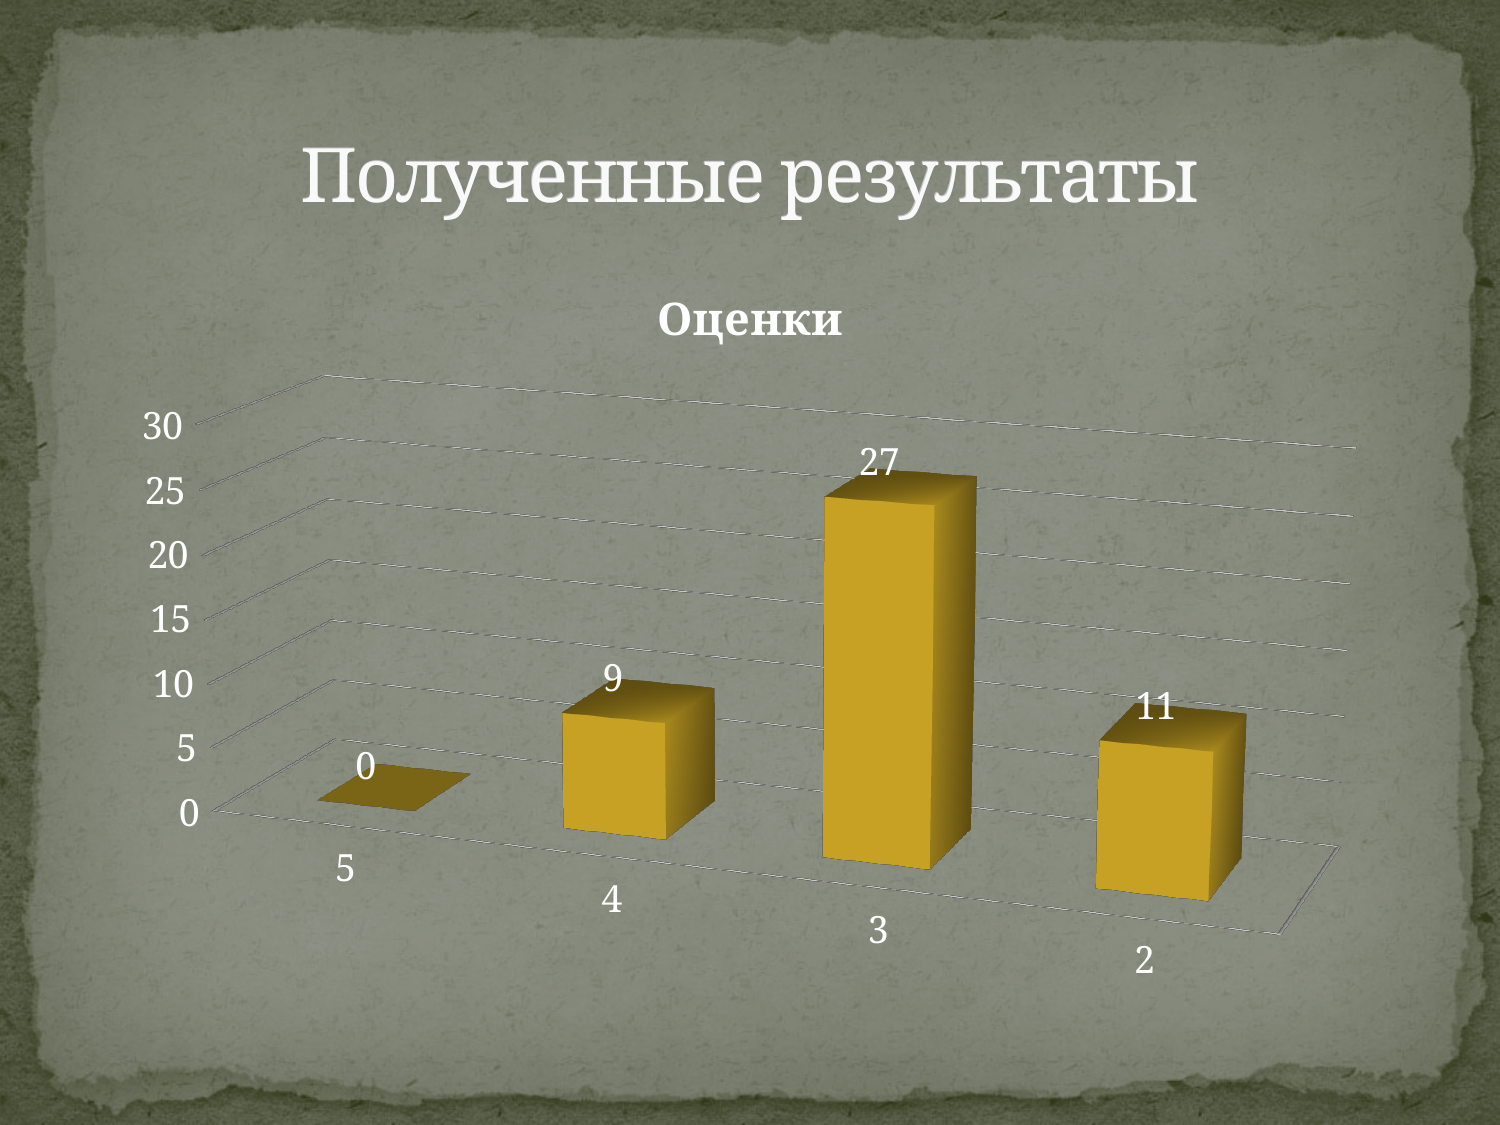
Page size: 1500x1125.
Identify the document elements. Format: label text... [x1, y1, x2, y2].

title Полученные результаты [75, 24, 1426, 225]
picture [0, 0, 1500, 1125]
chart [75, 249, 1426, 1000]
